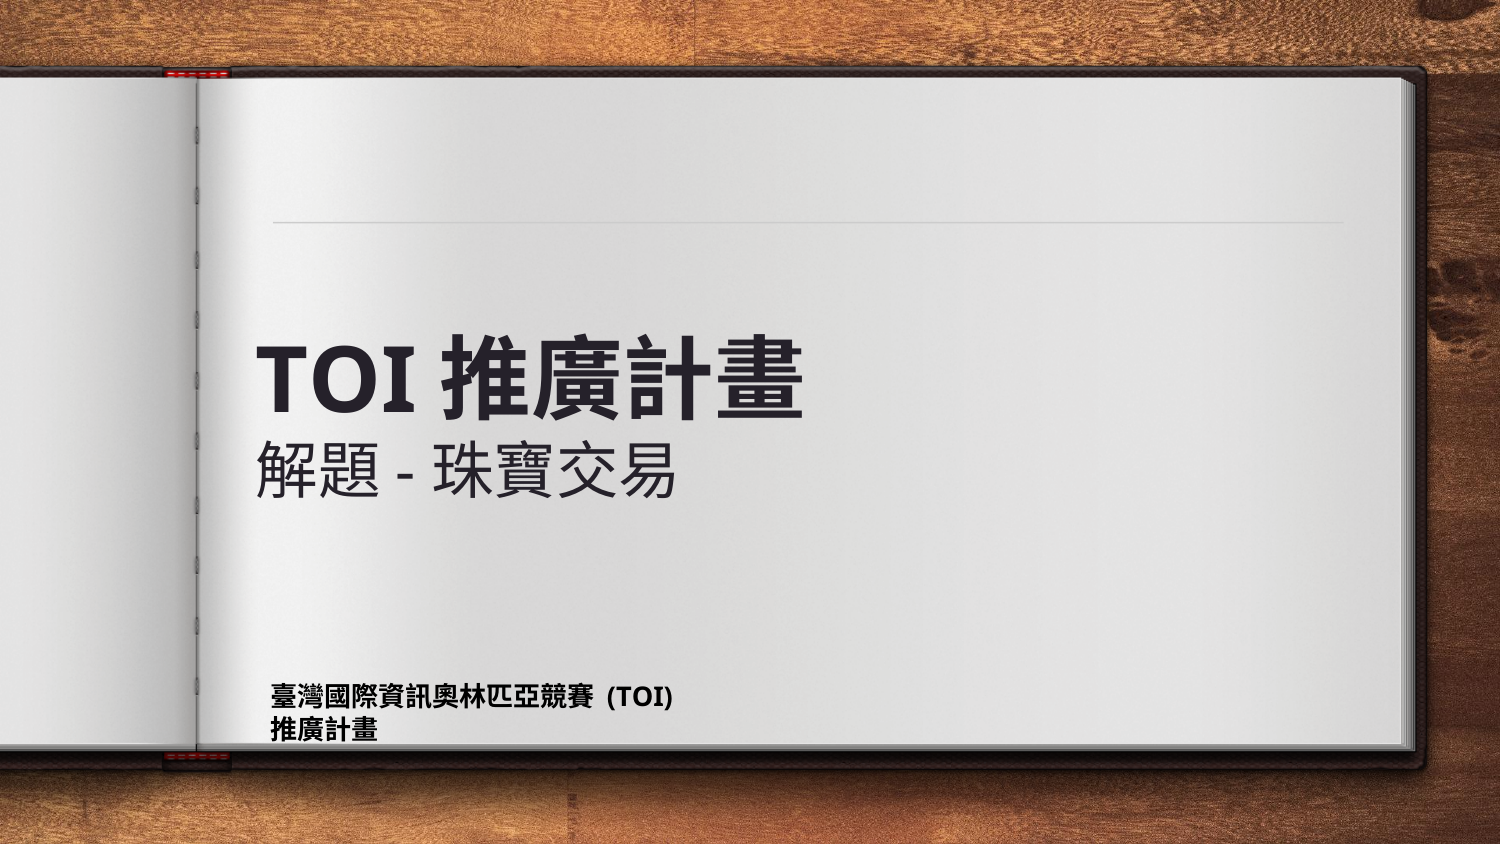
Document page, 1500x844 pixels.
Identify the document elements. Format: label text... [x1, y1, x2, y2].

text_box TOI推廣計畫 解題-珠寶交易 [240, 262, 894, 565]
